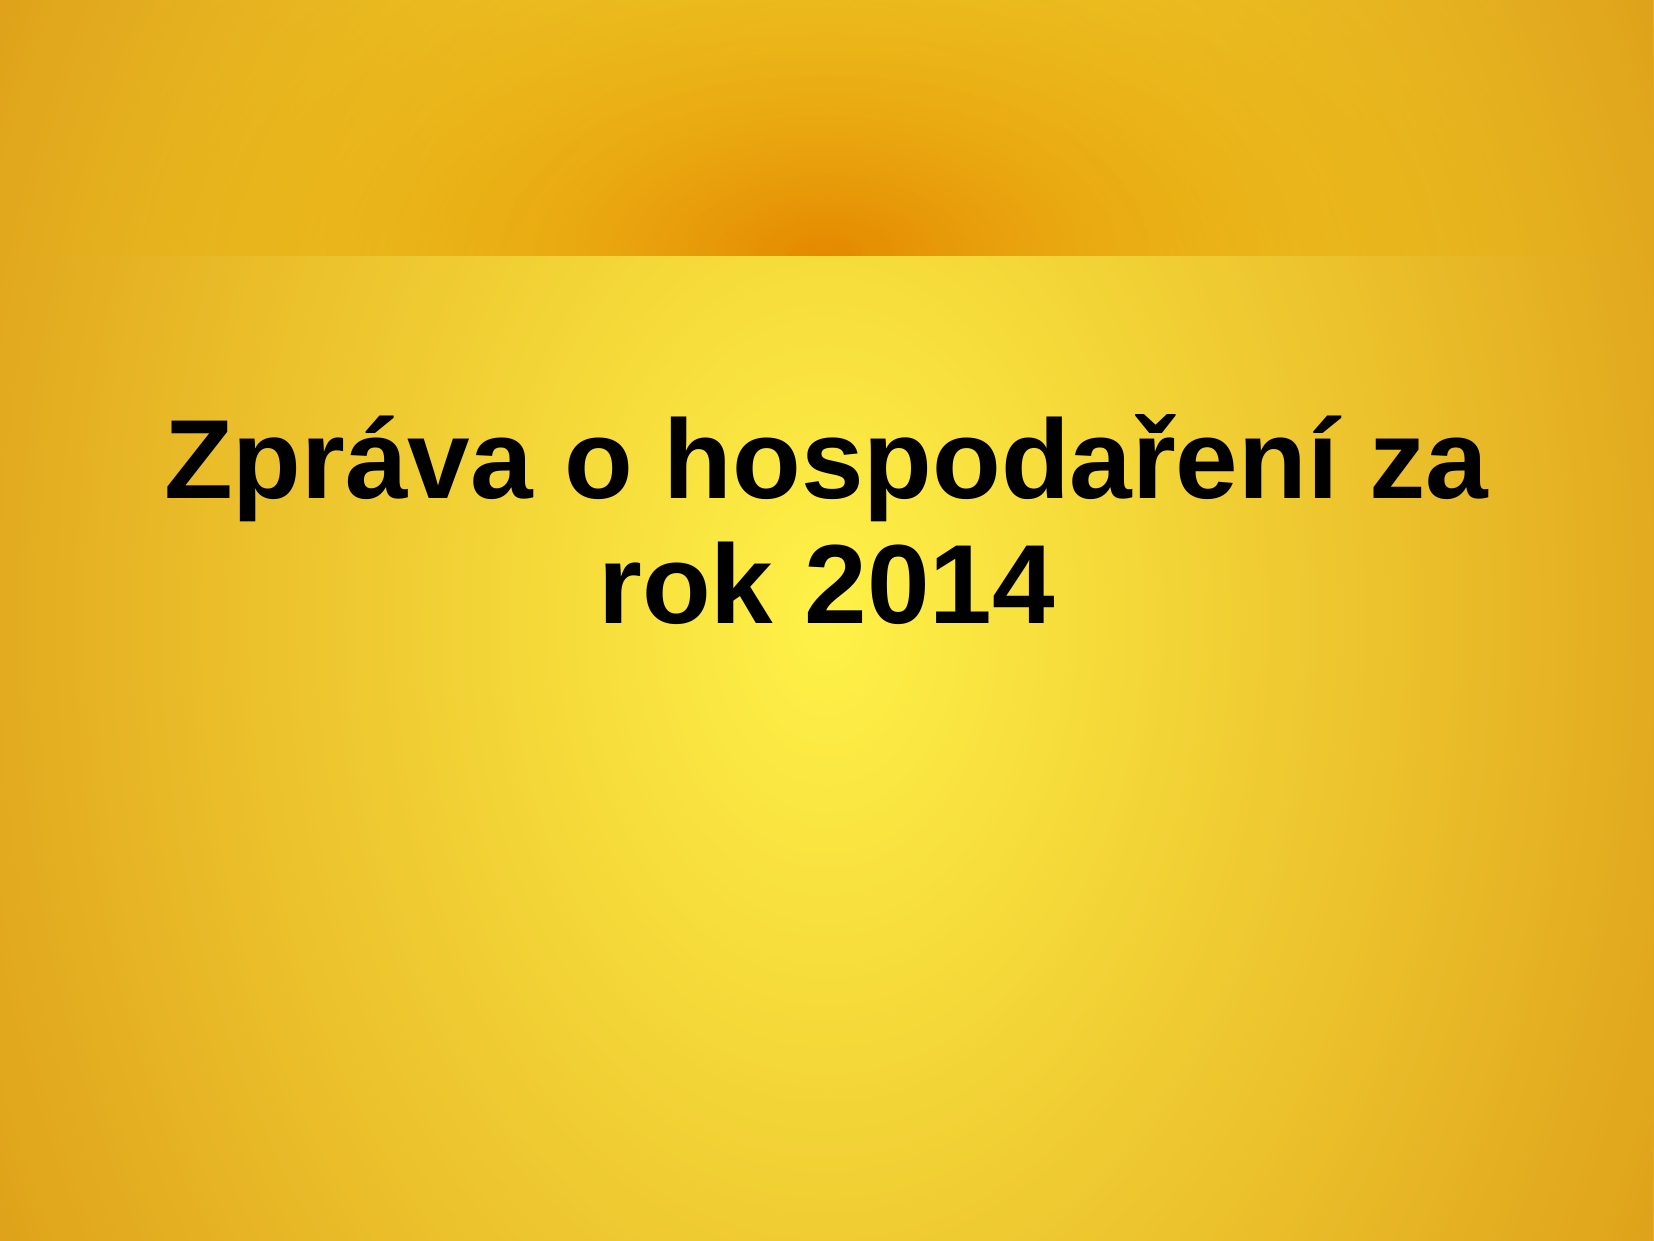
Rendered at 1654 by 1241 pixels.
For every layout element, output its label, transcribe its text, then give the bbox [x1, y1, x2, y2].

subtitle Zpráva o hospodaření za rok 2014 [82, 47, 1571, 997]
